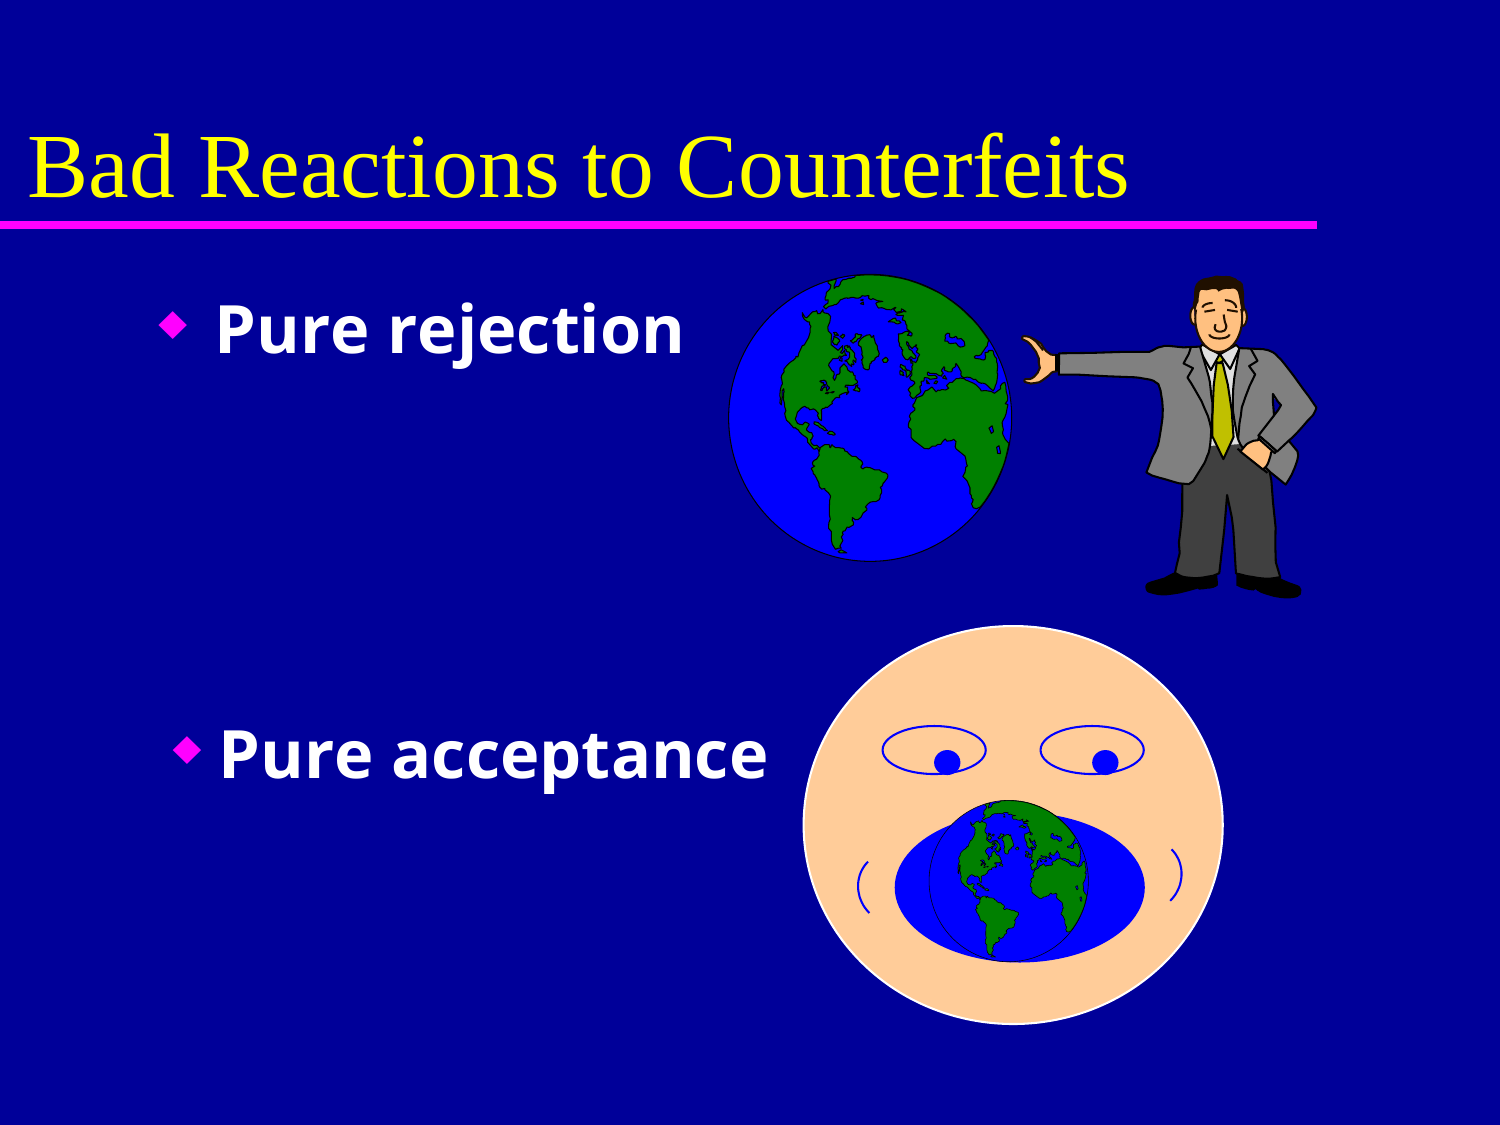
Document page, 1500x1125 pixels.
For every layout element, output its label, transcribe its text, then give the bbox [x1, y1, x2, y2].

text_box [803, 626, 1223, 1025]
title Bad Reactions to Counterfeits [12, 43, 1500, 225]
chart [727, 273, 1013, 563]
chart [928, 800, 1089, 963]
text_box [1022, 275, 1317, 599]
text_box Pure acceptance [157, 699, 838, 806]
list Pure rejection [143, 275, 765, 651]
